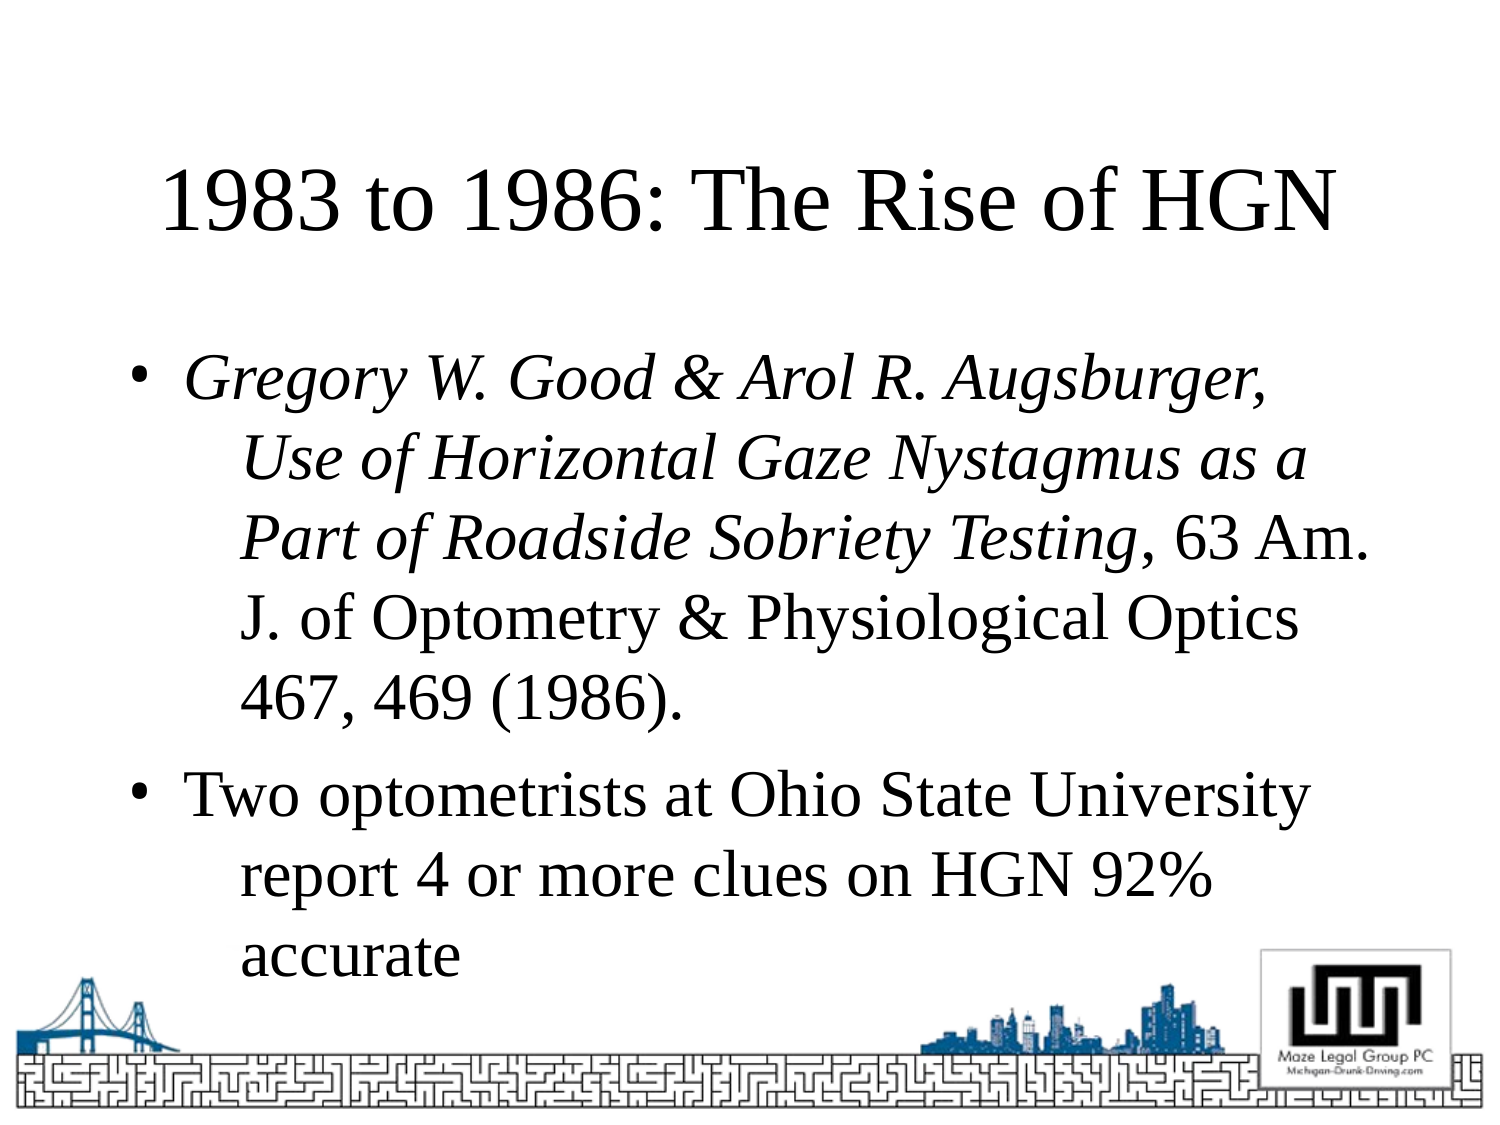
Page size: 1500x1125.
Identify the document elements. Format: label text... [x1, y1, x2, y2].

list Gregory W. Good & Arol R. Augsburger, Use of Horizontal Gaze Nystagmus as a Part of Roadside Sobriety Testing, 63 Am. J. of Optometry & Physiological Optics 467, 469 (1986). Two optometrists at Ohio State University report 4 or more clues on HGN 92% accurate [112, 324, 1388, 1000]
title 1983 to 1986: The Rise of HGN [112, 99, 1388, 288]
